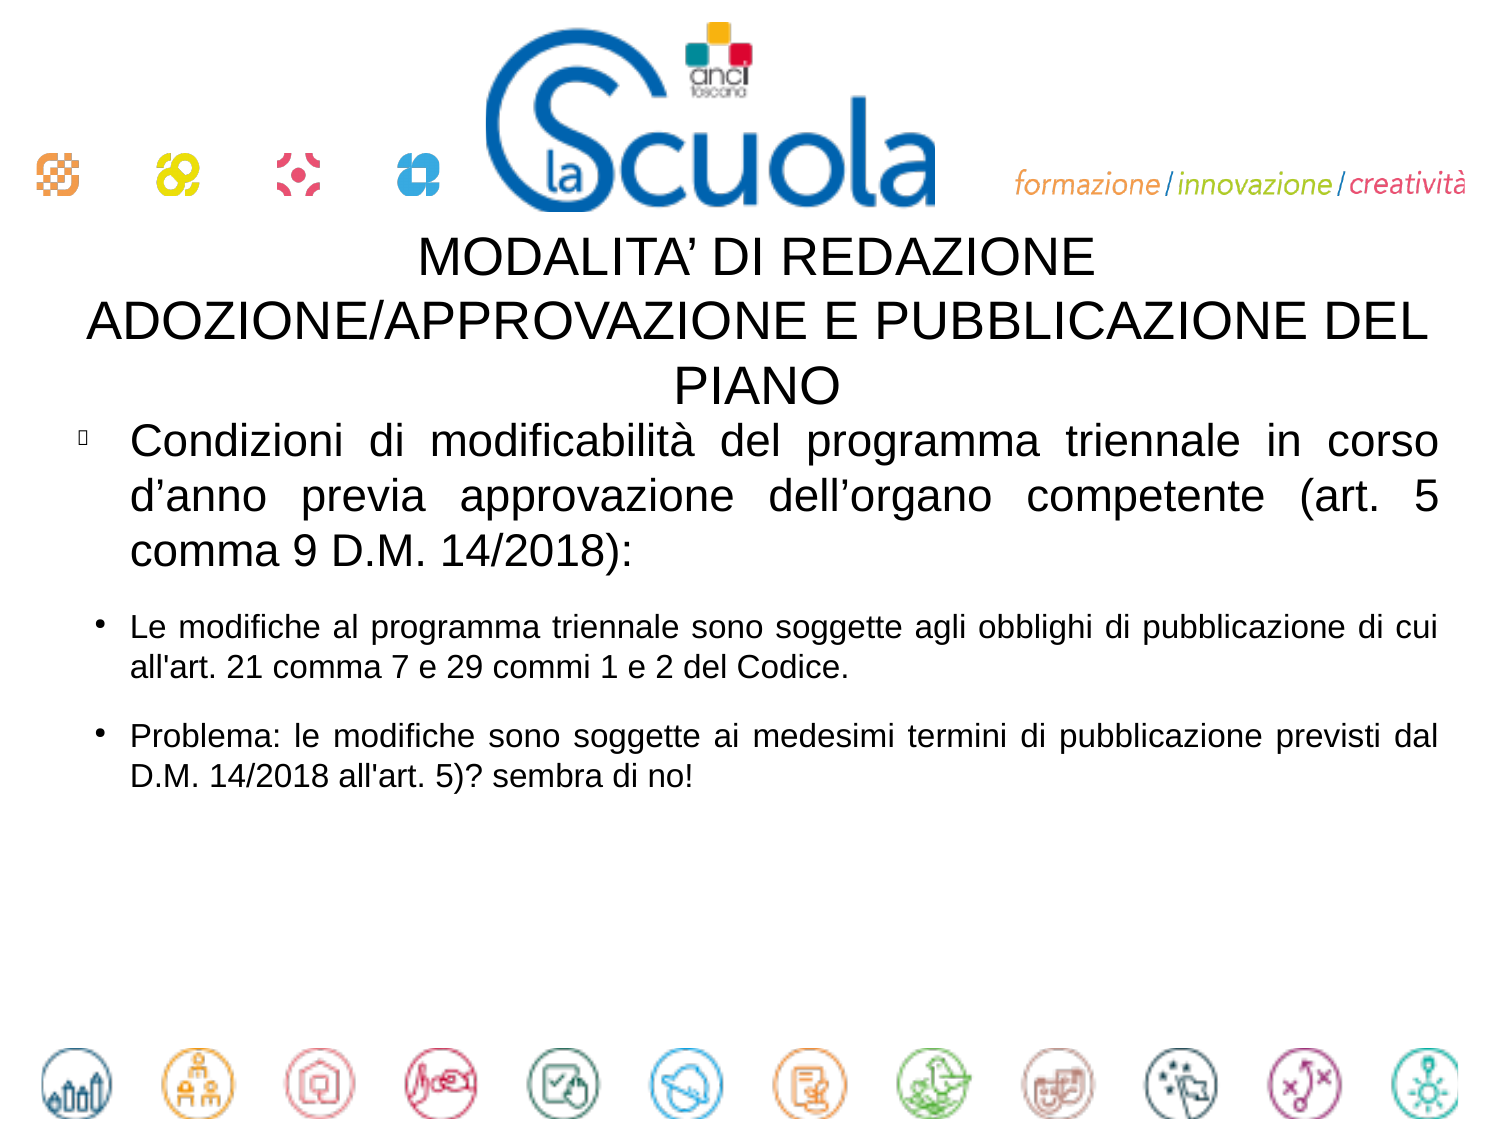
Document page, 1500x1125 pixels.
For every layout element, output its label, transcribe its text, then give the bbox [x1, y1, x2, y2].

text_box MODALITA’ DI REDAZIONE ADOZIONE/APPROVAZIONE E PUBBLICAZIONE DEL PIANO [82, 224, 1433, 410]
text_box Condizioni di modificabilità del programma triennale in corso d’anno previa approvazione dell’organo competente (art. 5 comma 9 D.M. 14/2018): Le modifiche al programma triennale sono soggette agli obblighi di pubblicazione di cui all'art. 21 comma 7 e 29 commi 1 e 2 del Codice. Problema: le modifiche sono soggette ai medesimi termini di pubblicazione previsti dal D.M. 14/2018 all'art. 5)? sembra di no! [58, 410, 1441, 1063]
